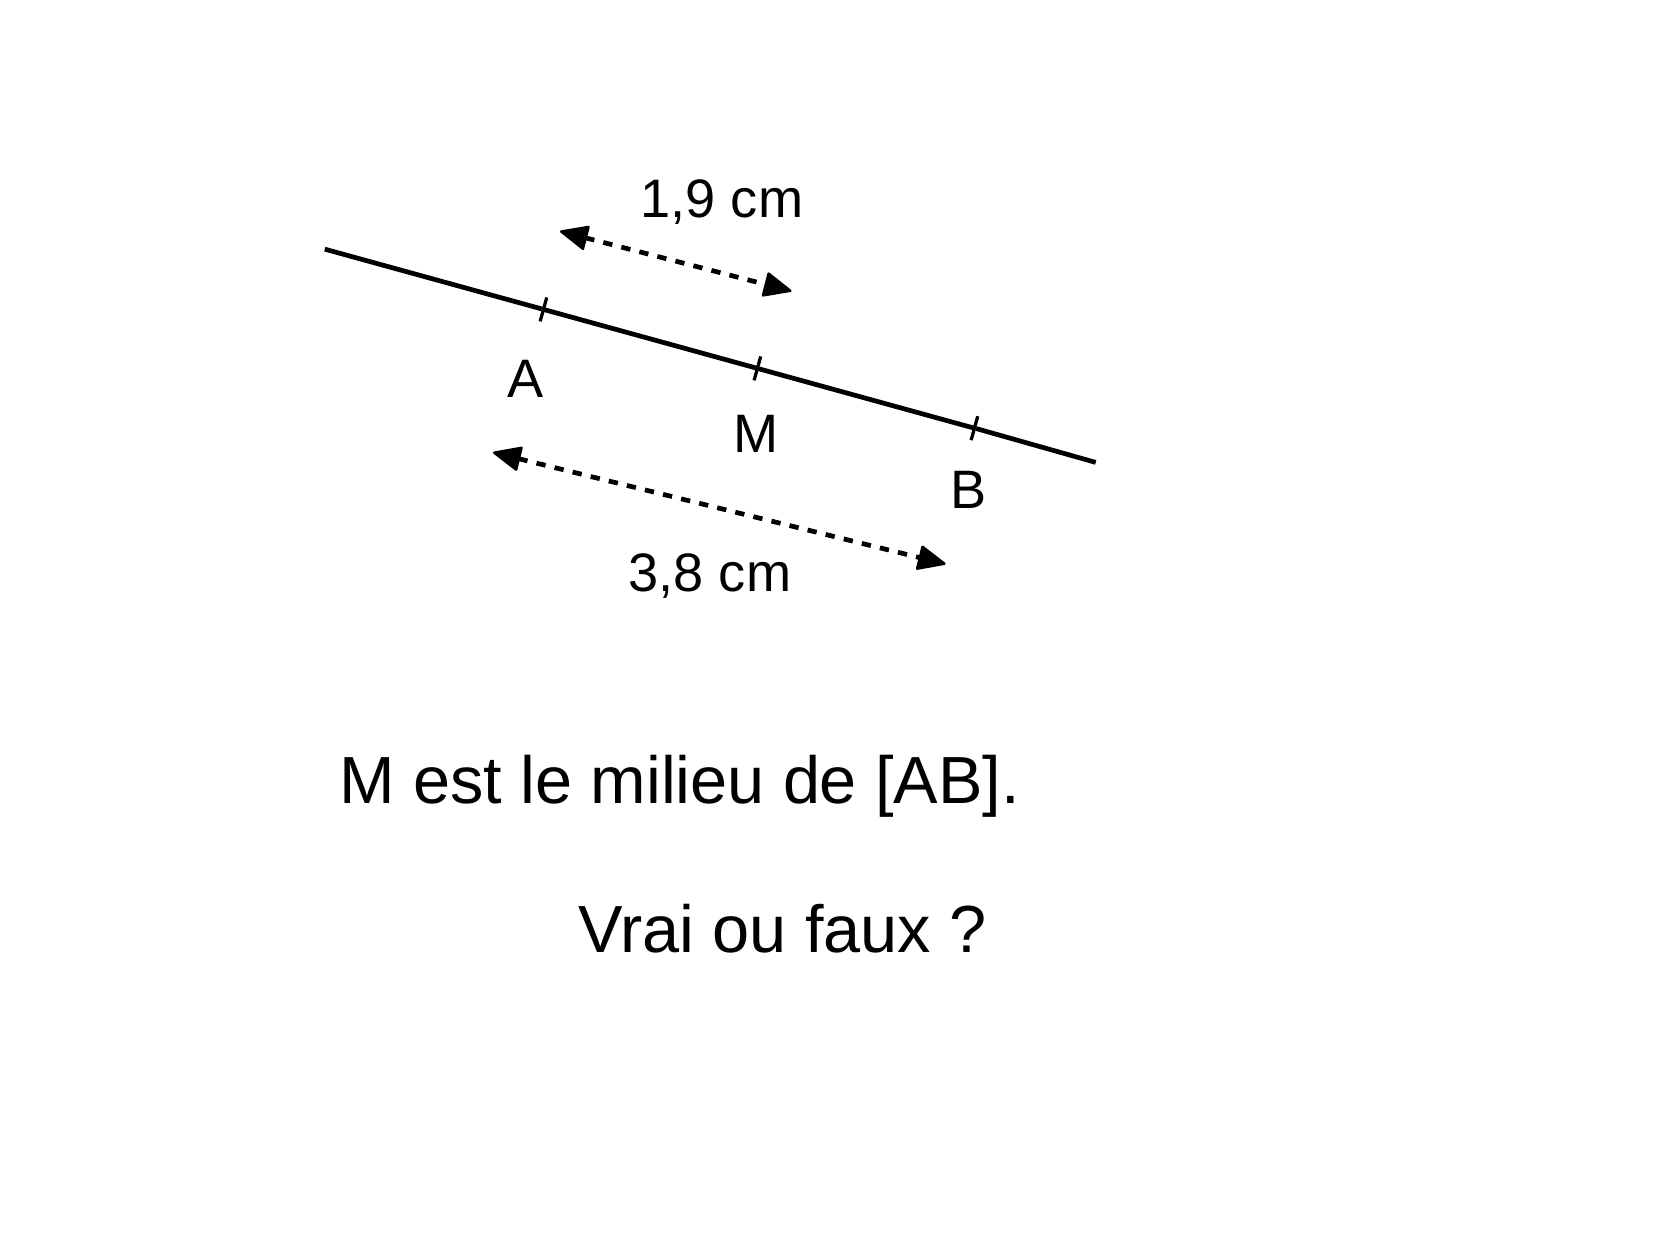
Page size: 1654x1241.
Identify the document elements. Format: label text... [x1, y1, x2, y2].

text_box M [718, 396, 861, 528]
text_box 1,9 cm [610, 161, 1020, 292]
text_box A [493, 340, 636, 472]
text_box 3,8 cm [598, 535, 824, 709]
text_box M est le milieu de [AB]. Vrai ou faux ? [324, 735, 1241, 975]
text_box B [935, 452, 1078, 583]
